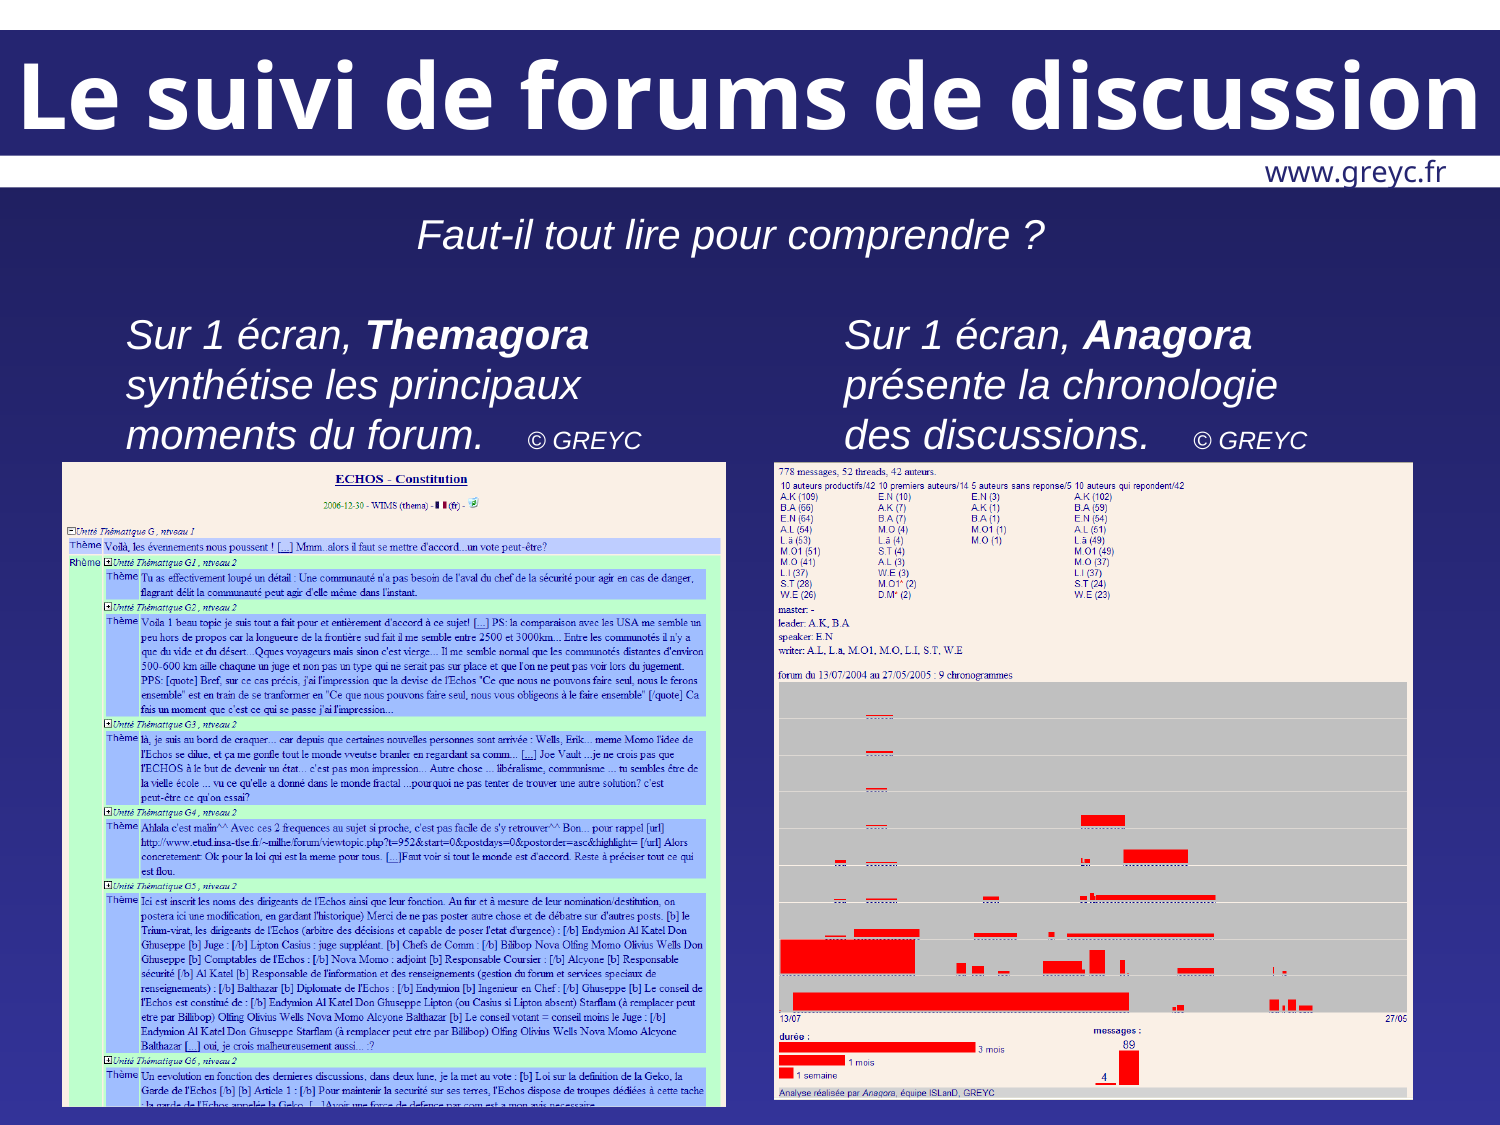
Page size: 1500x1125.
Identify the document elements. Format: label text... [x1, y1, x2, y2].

text_box [0, 0, 1500, 30]
text_box Faut-il tout lire pour comprendre ? [49, 200, 1413, 266]
text_box Le suivi de forums de discussion [0, 30, 1500, 156]
text_box Sur 1 écran, Anagora présente la chronologie des discussions. © GREYC [800, 299, 1388, 466]
text_box www.greyc.fr [1249, 145, 1500, 196]
text_box [0, 156, 1249, 188]
chart [62, 462, 726, 1107]
text_box Sur 1 écran, Themagora synthétise les principaux moments du forum. © GREYC [81, 299, 670, 466]
chart [774, 462, 1413, 1100]
